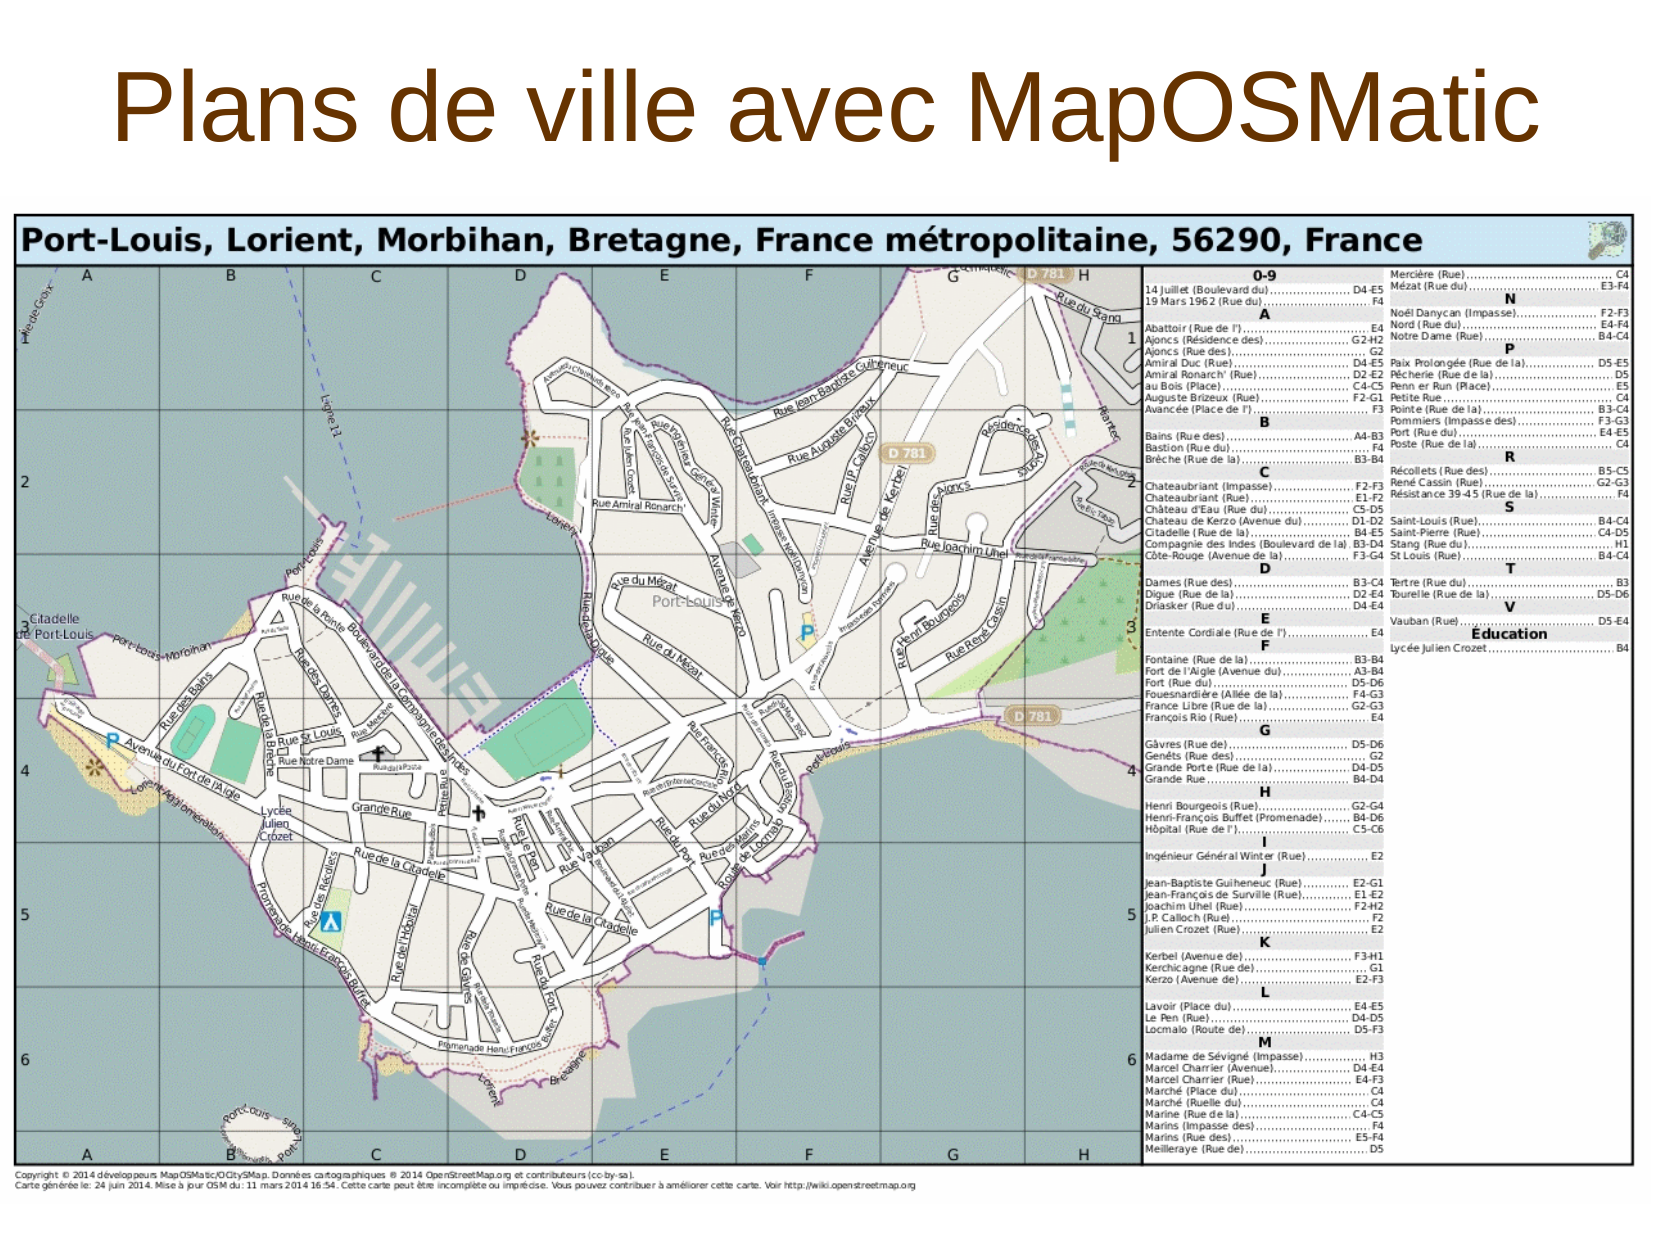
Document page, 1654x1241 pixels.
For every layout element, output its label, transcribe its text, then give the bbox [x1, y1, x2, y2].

picture [0, 196, 1651, 1204]
title Plans de ville avec MapOSMatic [82, 49, 1571, 165]
